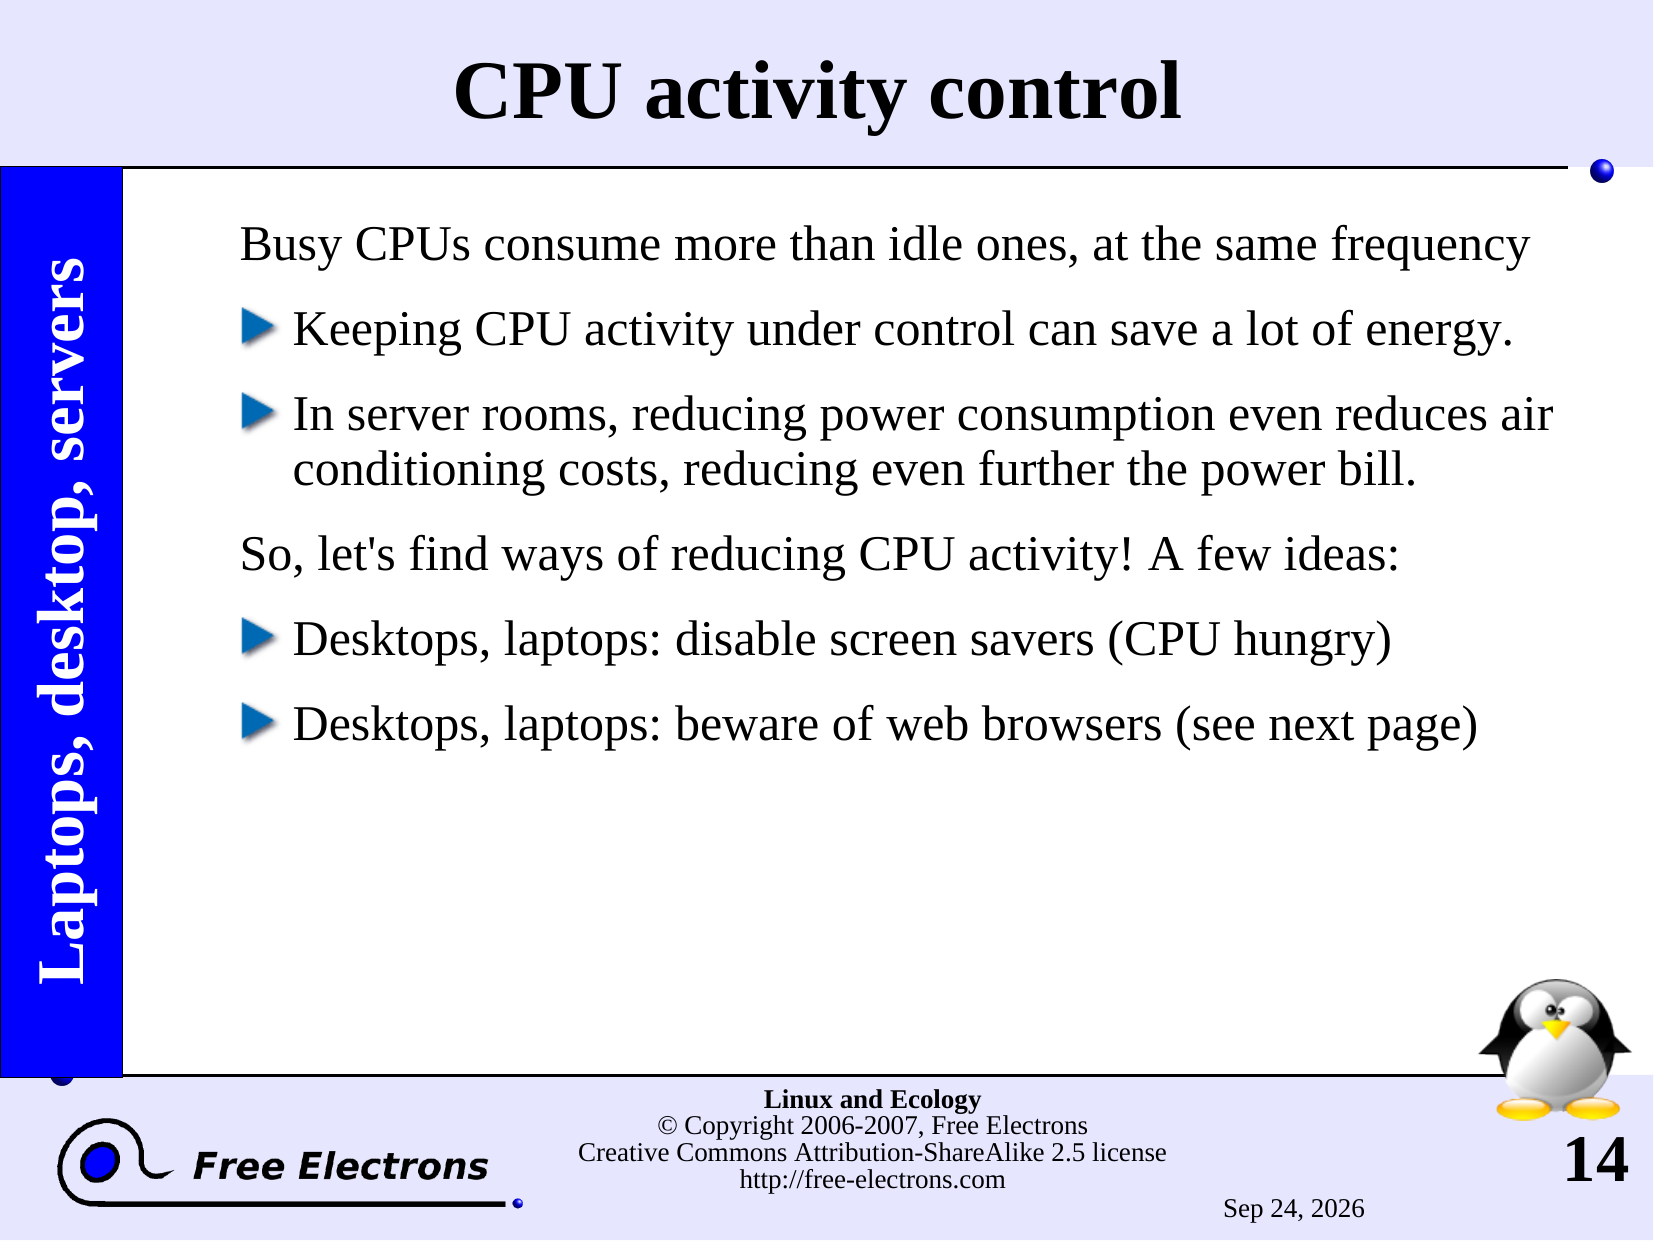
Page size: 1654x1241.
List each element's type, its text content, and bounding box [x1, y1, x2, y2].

list Busy CPUs consume more than idle ones, at the same frequency Keeping CPU activity under control can save a lot of energy. In server rooms, reducing power consumption even reduces air conditioning costs, reducing even further the power bill. So, let's find ways of reducing CPU activity! A few ideas: Desktops, laptops: disable screen savers (CPU hungry) Desktops, laptops: beware of web browsers (see next page) [221, 216, 1574, 1066]
title CPU activity control [33, 29, 1604, 153]
text_box Laptops, desktop, servers [0, 166, 123, 1078]
picture [50, 1107, 527, 1216]
picture [1476, 979, 1634, 1121]
